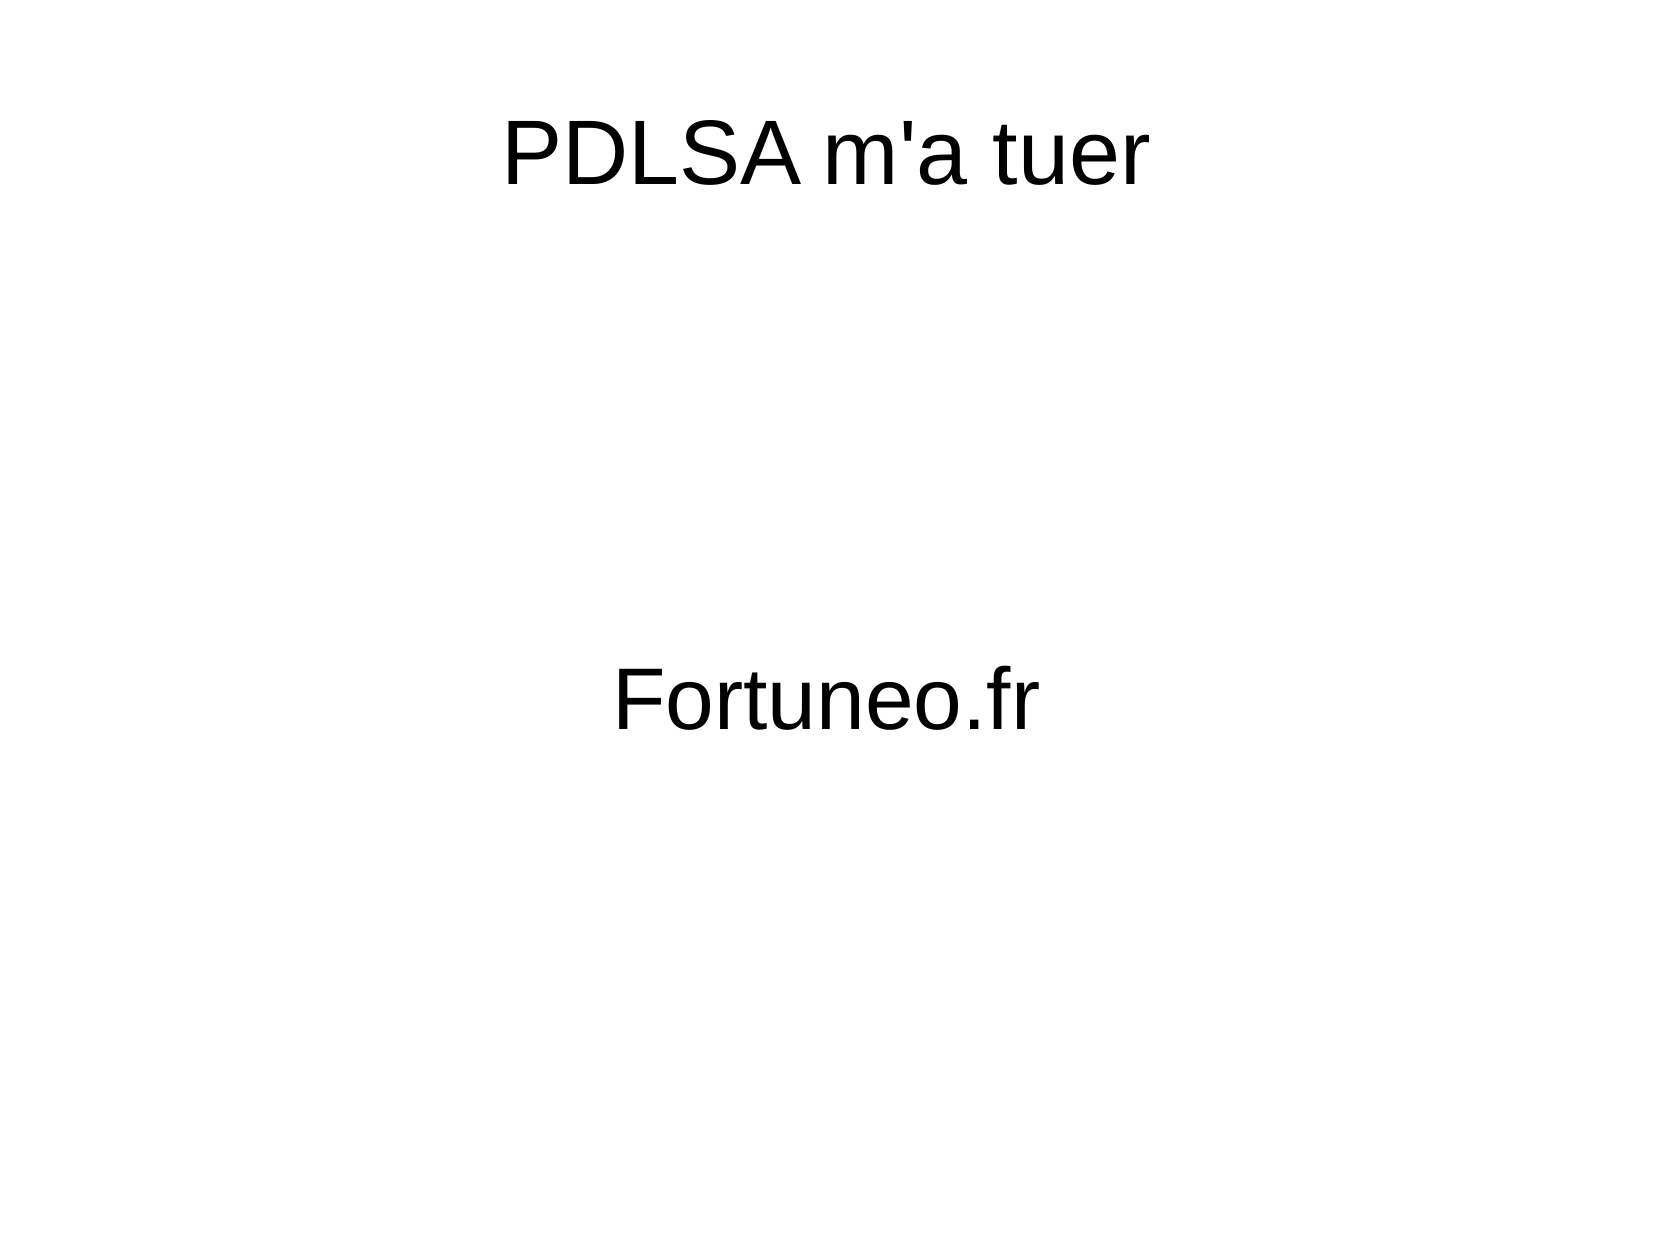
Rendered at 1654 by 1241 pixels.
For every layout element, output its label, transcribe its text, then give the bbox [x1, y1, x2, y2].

subtitle Fortuneo.fr [82, 297, 1571, 1102]
title PDLSA m'a tuer [82, 56, 1571, 250]
